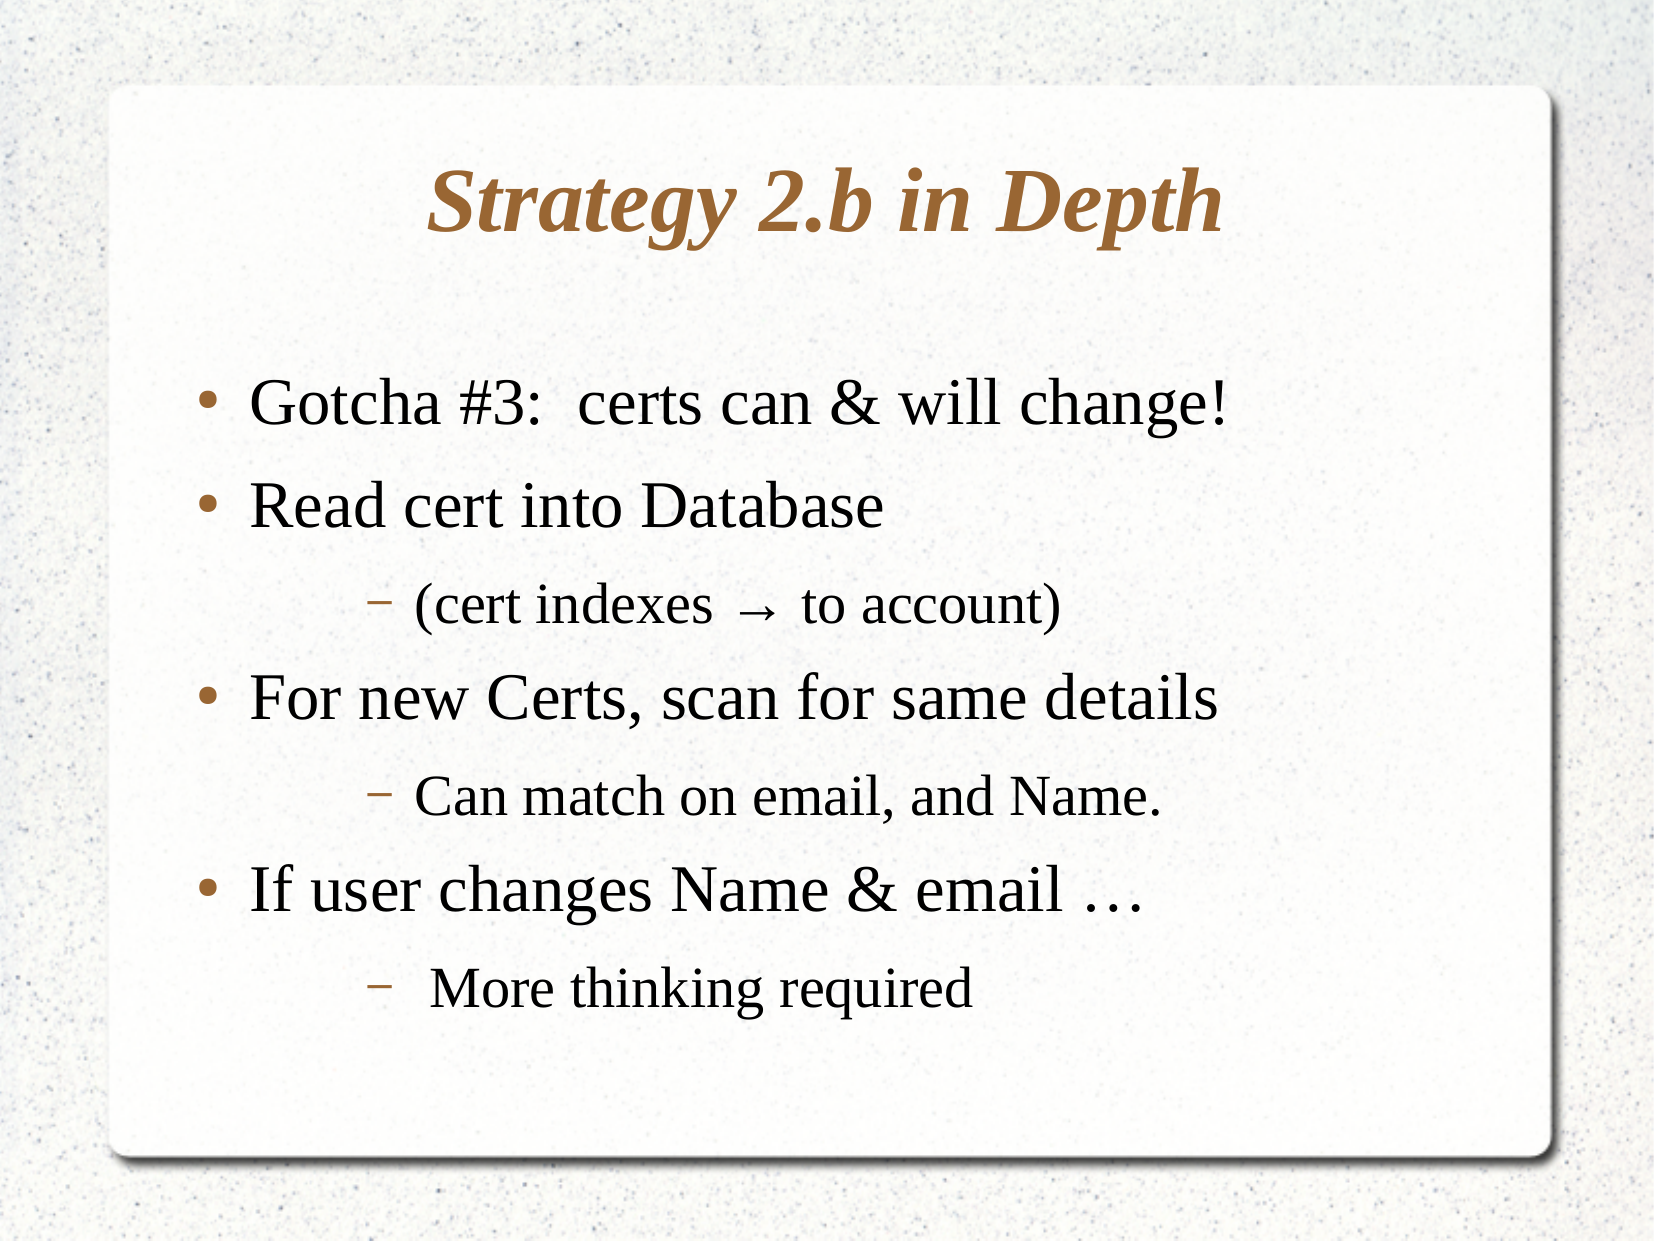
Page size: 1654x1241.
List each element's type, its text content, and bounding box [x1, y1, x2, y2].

title Strategy 2.b in Depth [118, 96, 1536, 304]
list Gotcha #3: certs can & will change! Read cert into Database (cert indexes → to account) For new Certs, scan for same details Can match on email, and Name. If user changes Name & email … More thinking required [178, 364, 1570, 1147]
picture [0, 0, 1654, 1241]
